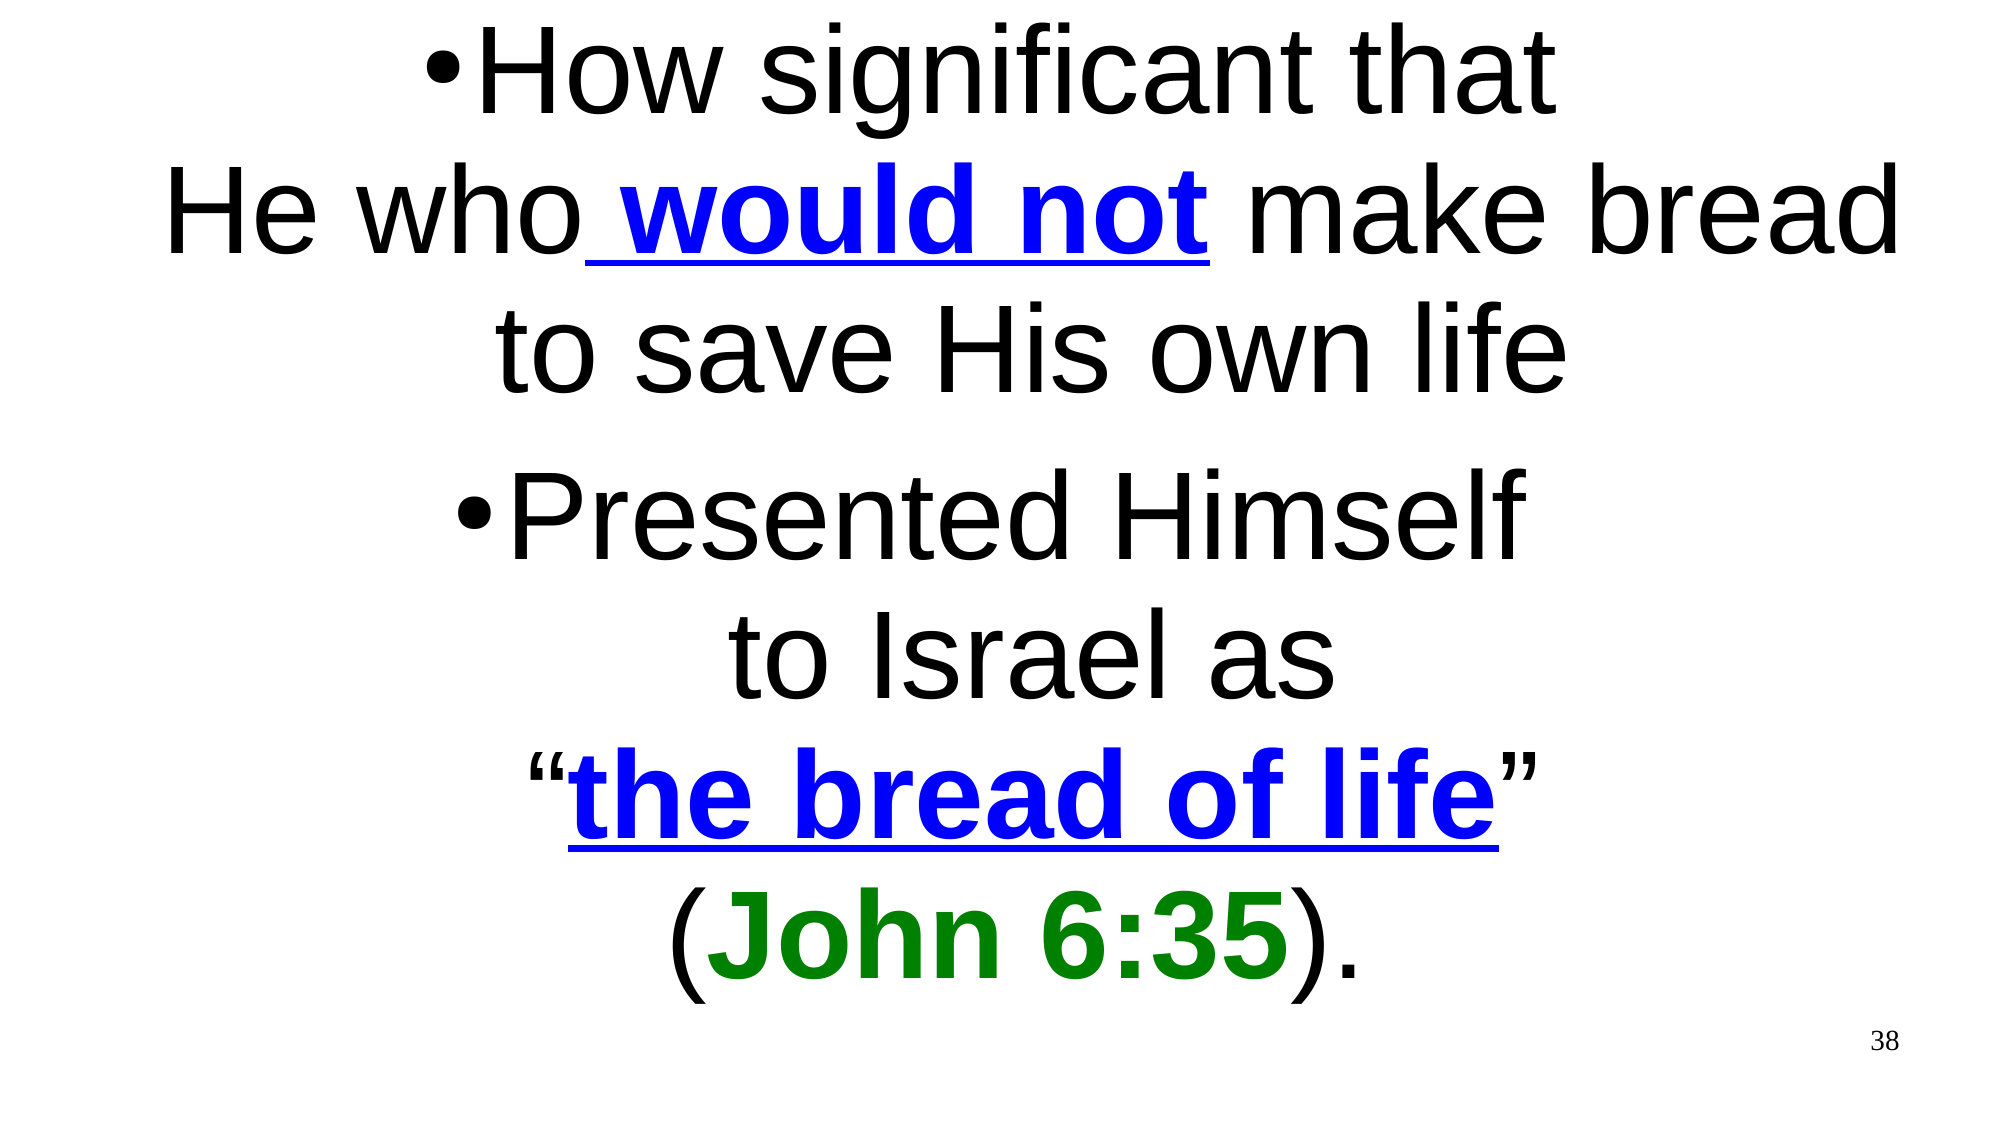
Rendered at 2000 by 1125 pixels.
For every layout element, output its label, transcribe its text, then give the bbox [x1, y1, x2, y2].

list How significant that He who would not make bread to save His own life Presented Himself to Israel as “the bread of life” (John 6:35). [0, 0, 1996, 1123]
